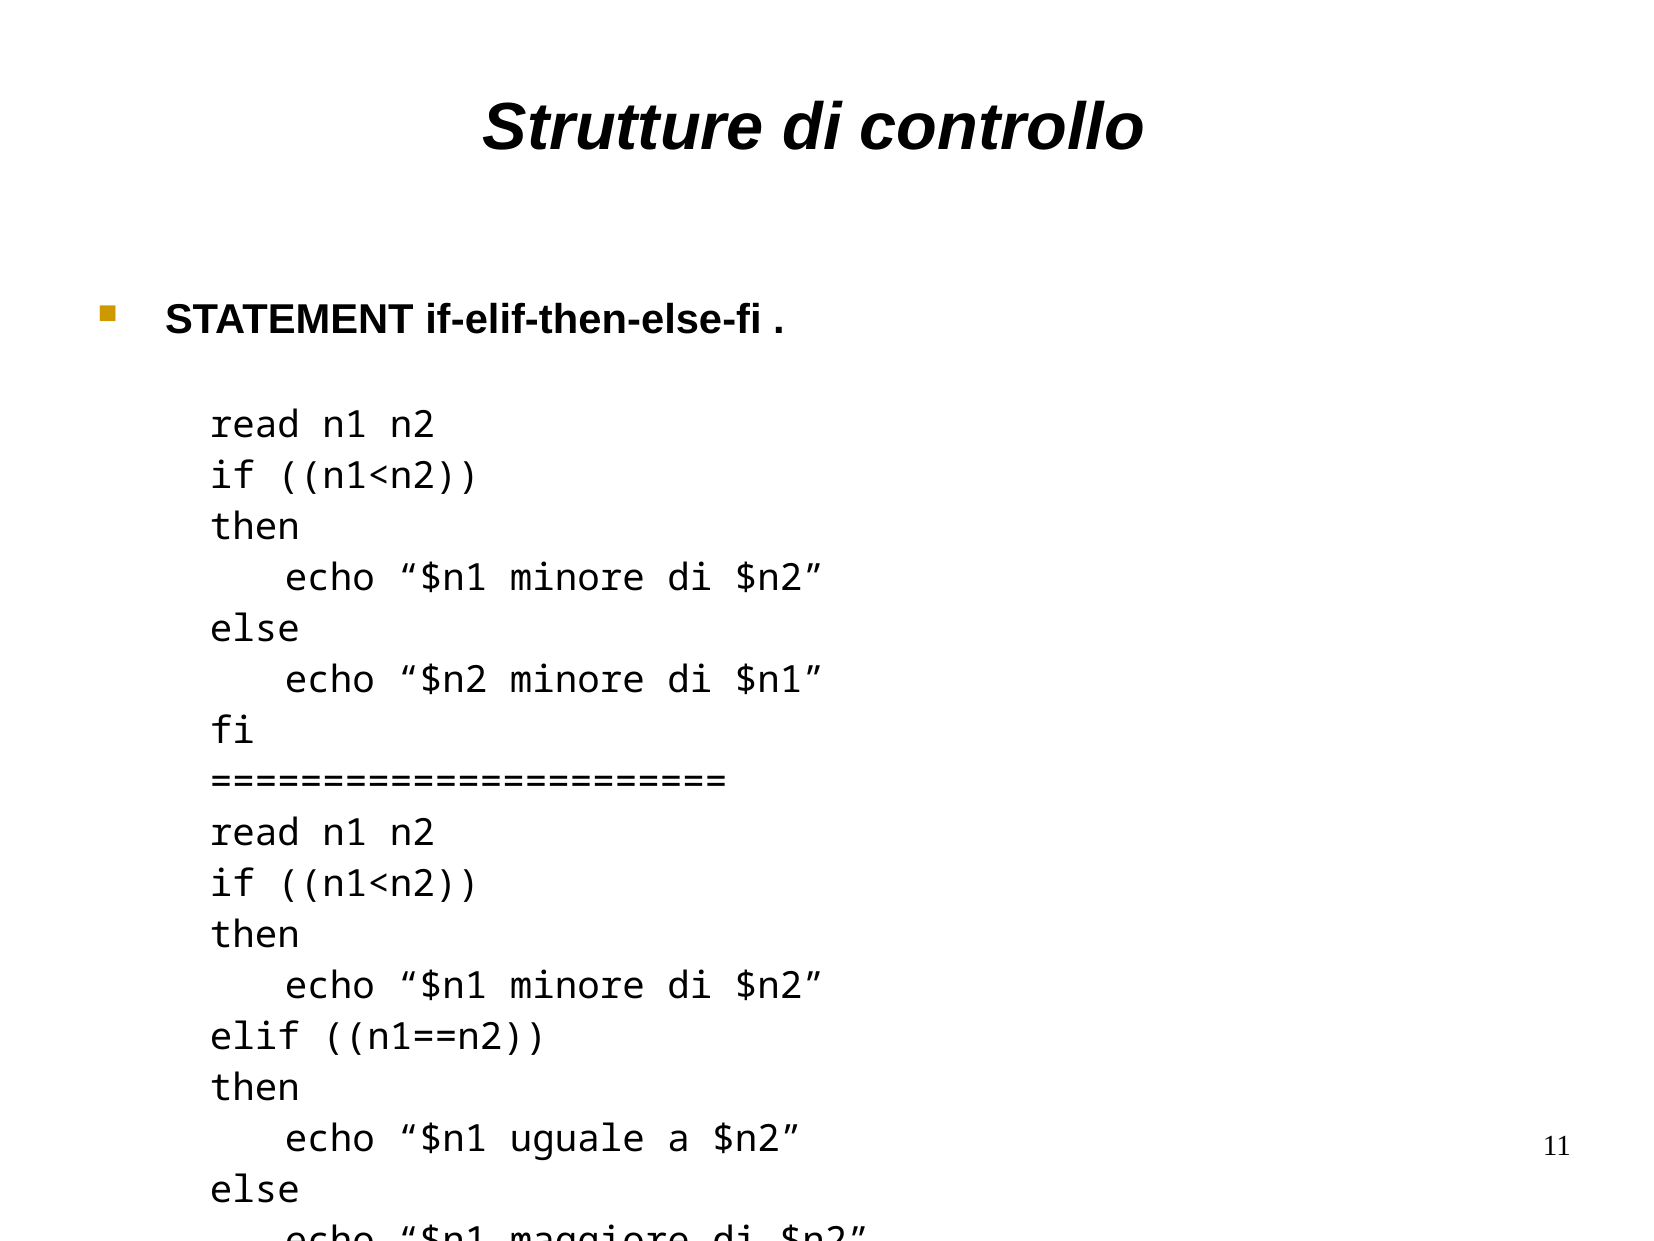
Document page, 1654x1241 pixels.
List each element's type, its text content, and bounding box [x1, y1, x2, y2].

text_box read n1 n2 if ((n1<n2)) then echo “$n1 minore di $n2” else echo “$n2 minore di $n1” fi ======================= read n1 n2 if ((n1<n2)) then echo “$n1 minore di $n2” elif ((n1==n2)) then echo “$n1 uguale a $n2” else echo “$n1 maggiore di $n2” fi [195, 390, 1336, 1189]
title Strutture di controllo [82, 50, 1571, 257]
list STATEMENT if-elif-then-else-fi . [82, 289, 1571, 1112]
